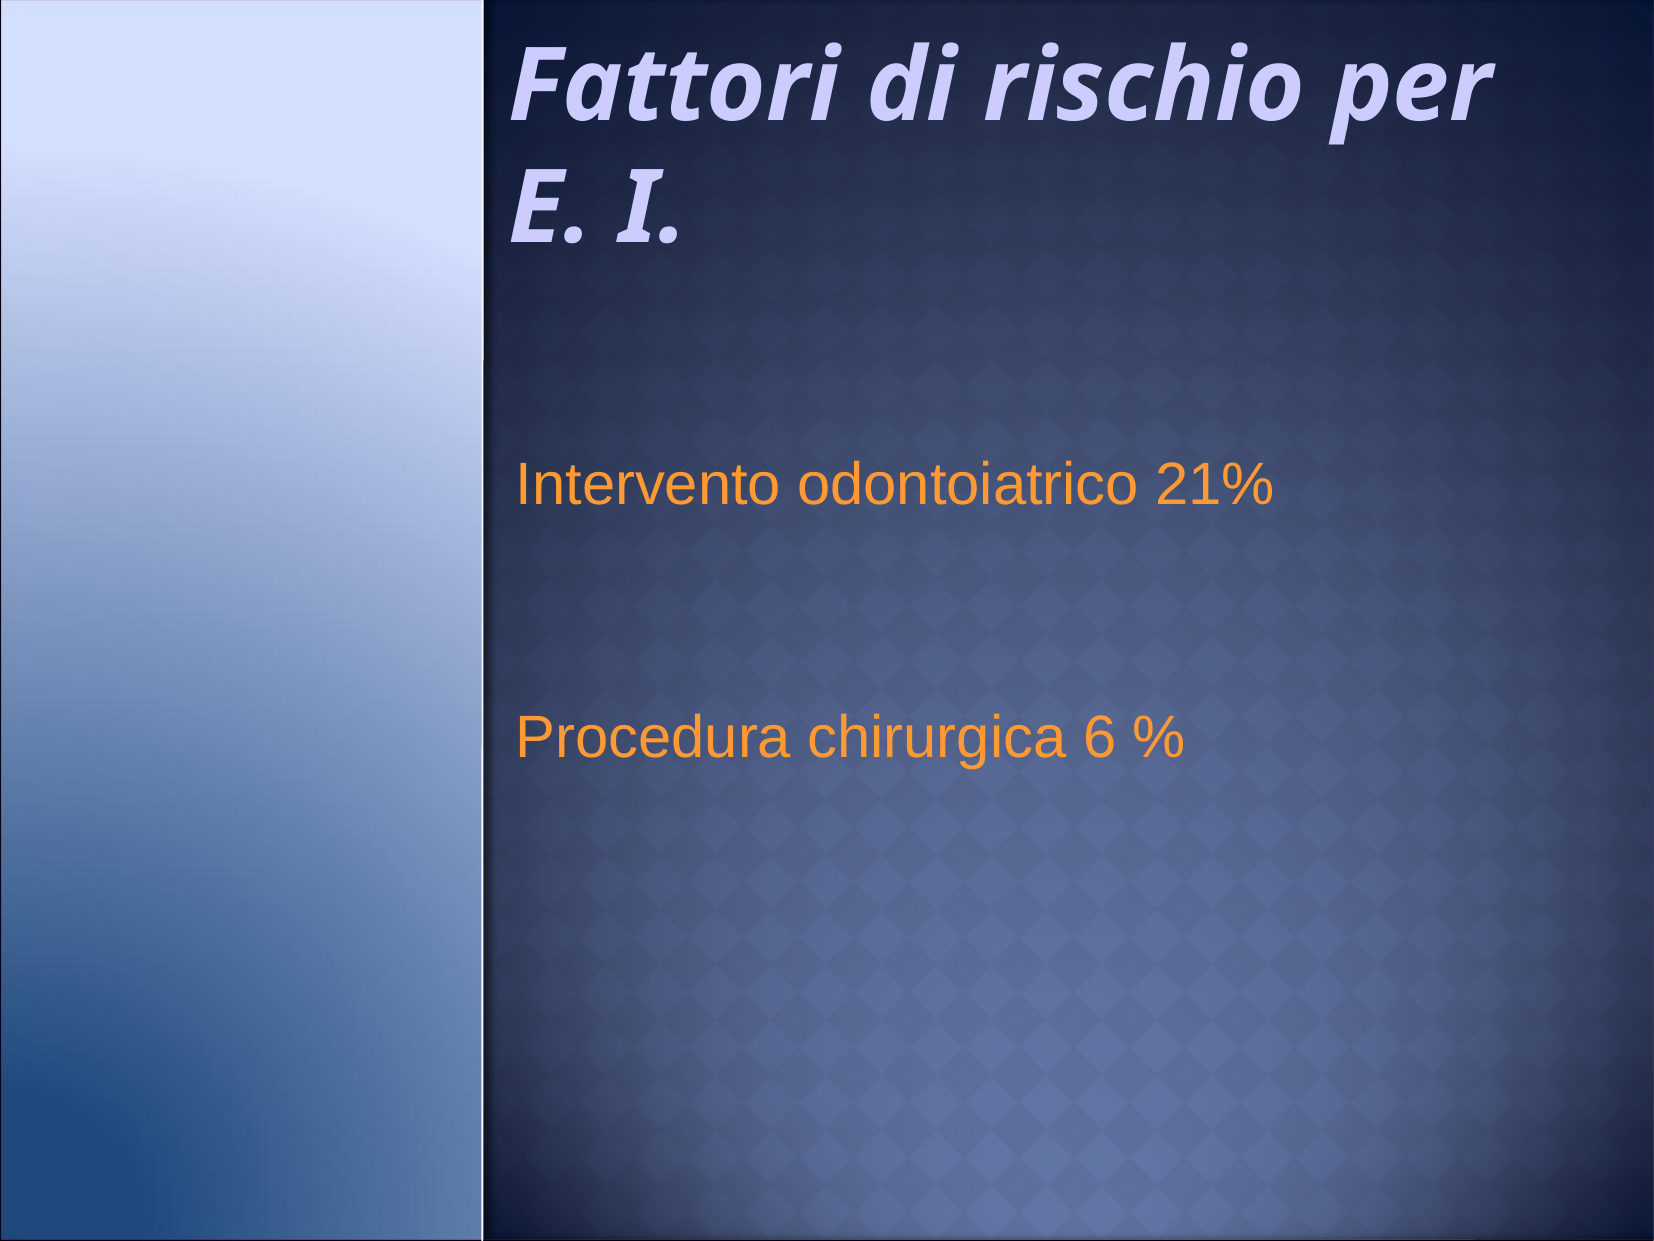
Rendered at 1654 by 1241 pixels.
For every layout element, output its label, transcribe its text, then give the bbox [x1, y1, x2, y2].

picture [484, 0, 1654, 1241]
list Intervento odontoiatrico 21% Procedura chirurgica 6 % [501, 437, 1571, 1089]
title Fattori di rischio per E. I. [501, 47, 1583, 263]
picture [0, 0, 481, 1241]
